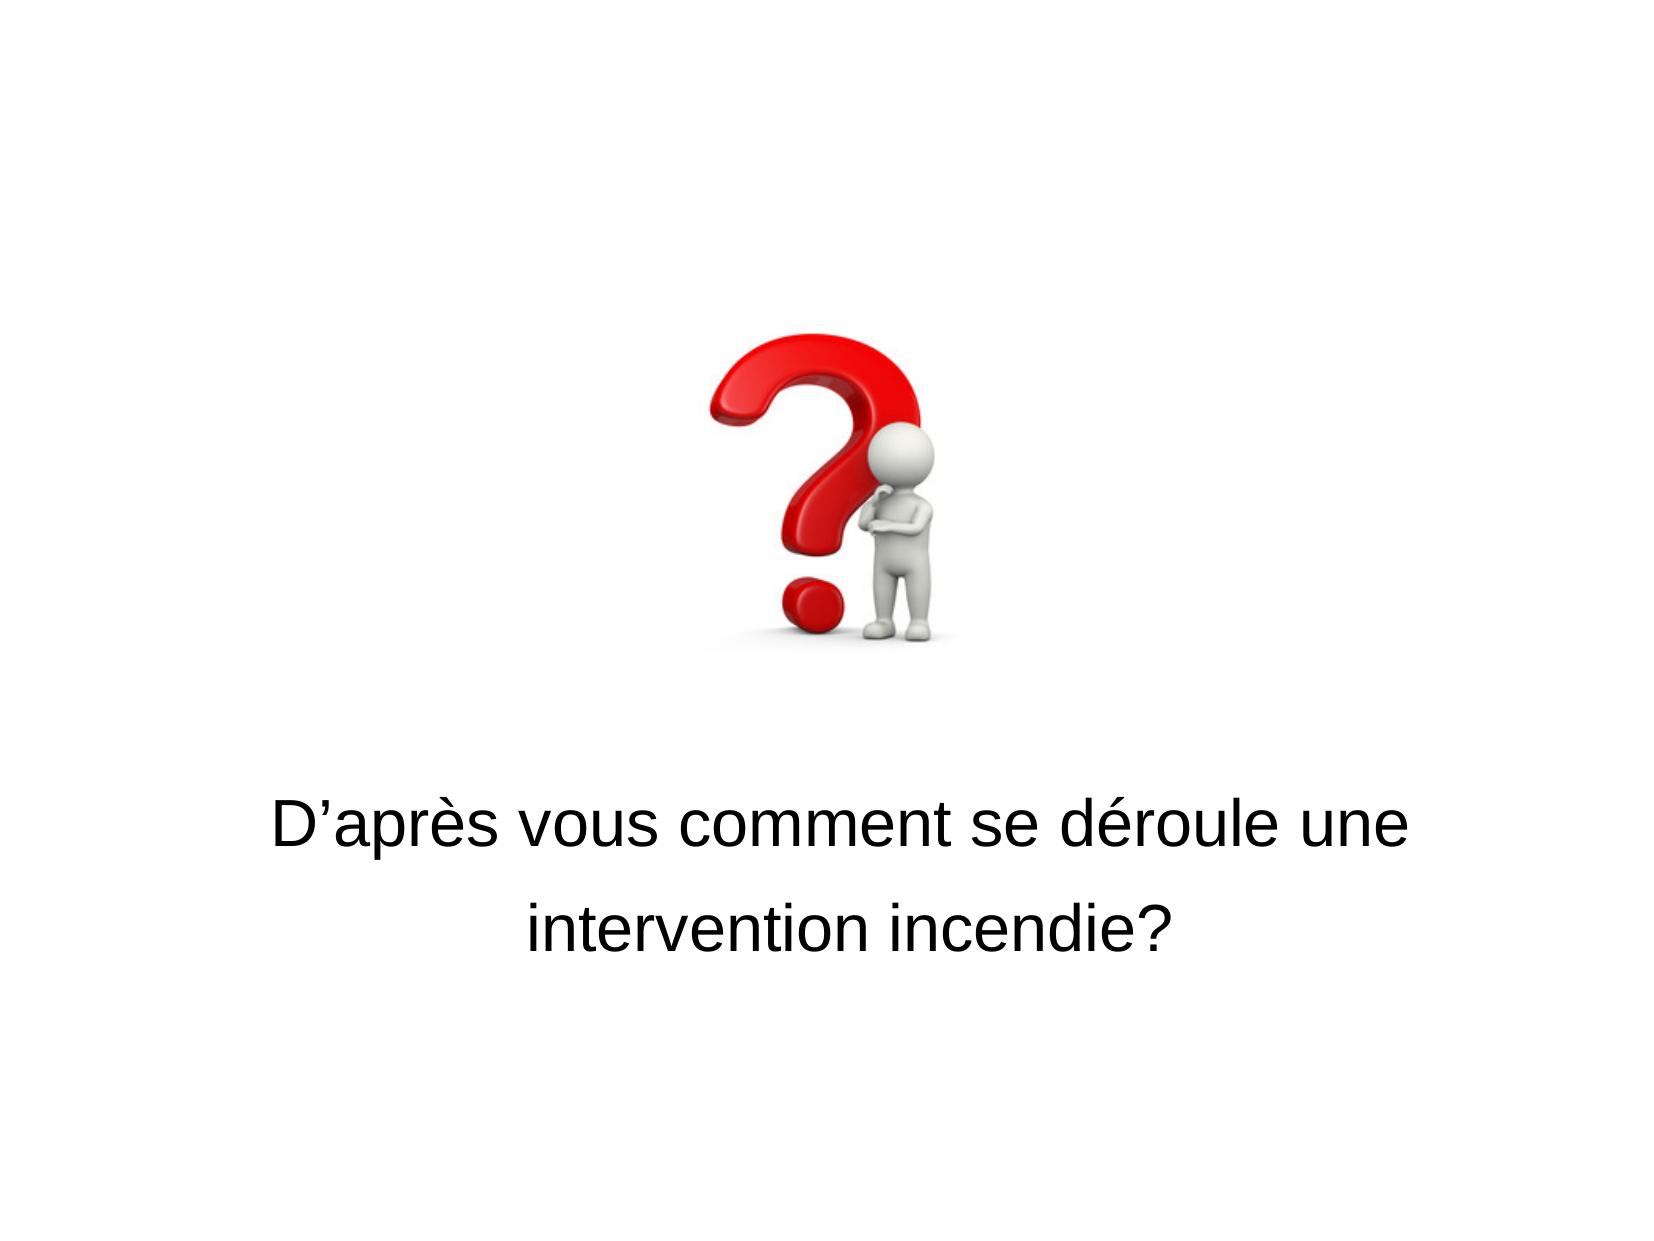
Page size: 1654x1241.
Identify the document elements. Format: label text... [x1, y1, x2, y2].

picture [673, 298, 991, 674]
list D’après vous comment se déroule une intervention incendie? [70, 786, 1560, 993]
